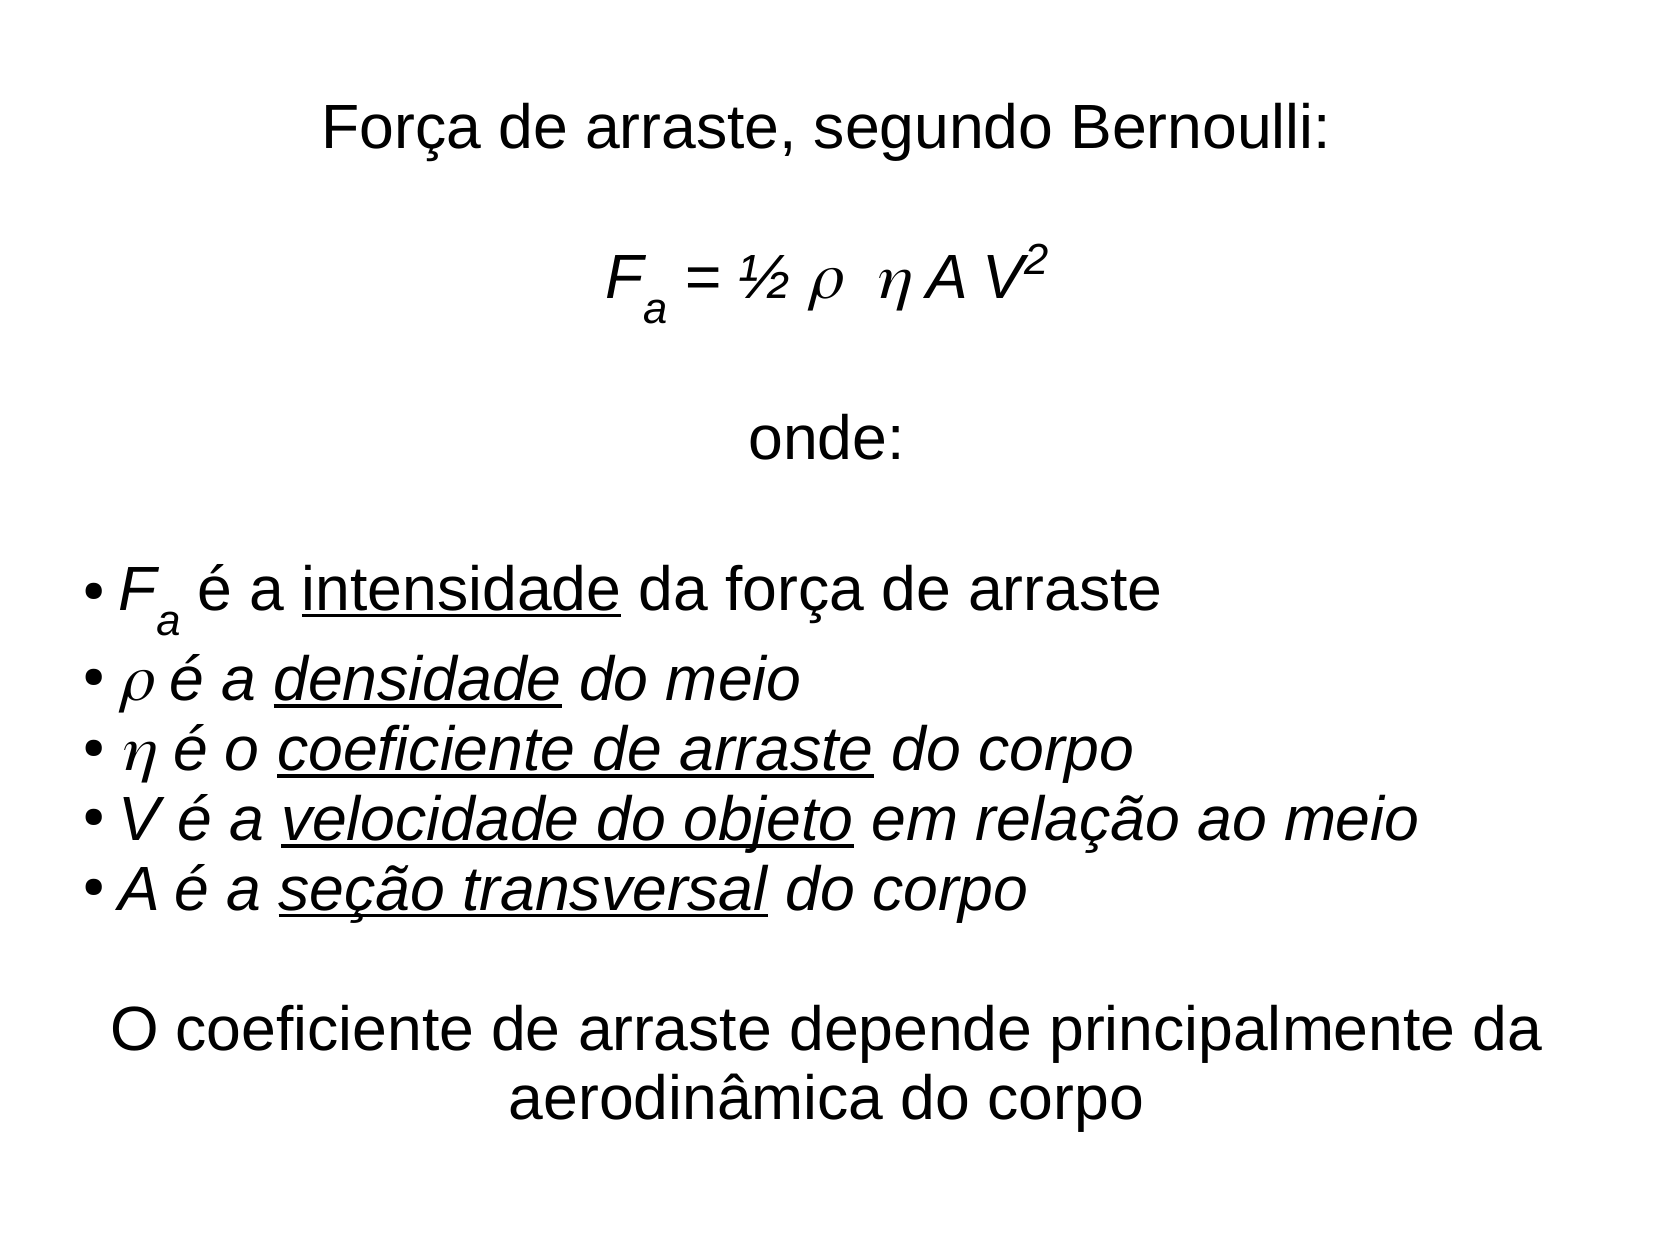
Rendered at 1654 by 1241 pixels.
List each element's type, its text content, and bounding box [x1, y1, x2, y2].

subtitle Força de arraste, segundo Bernoulli: Fa = ½ r h A V2 onde: Fa é a intensidade da força de arraste r é a densidade do meio h é o coeficiente de arraste do corpo V é a velocidade do objeto em relação ao meio A é a seção transversal do corpo O coeficiente de arraste depende principalmente da aerodinâmica do corpo [82, 43, 1571, 1182]
